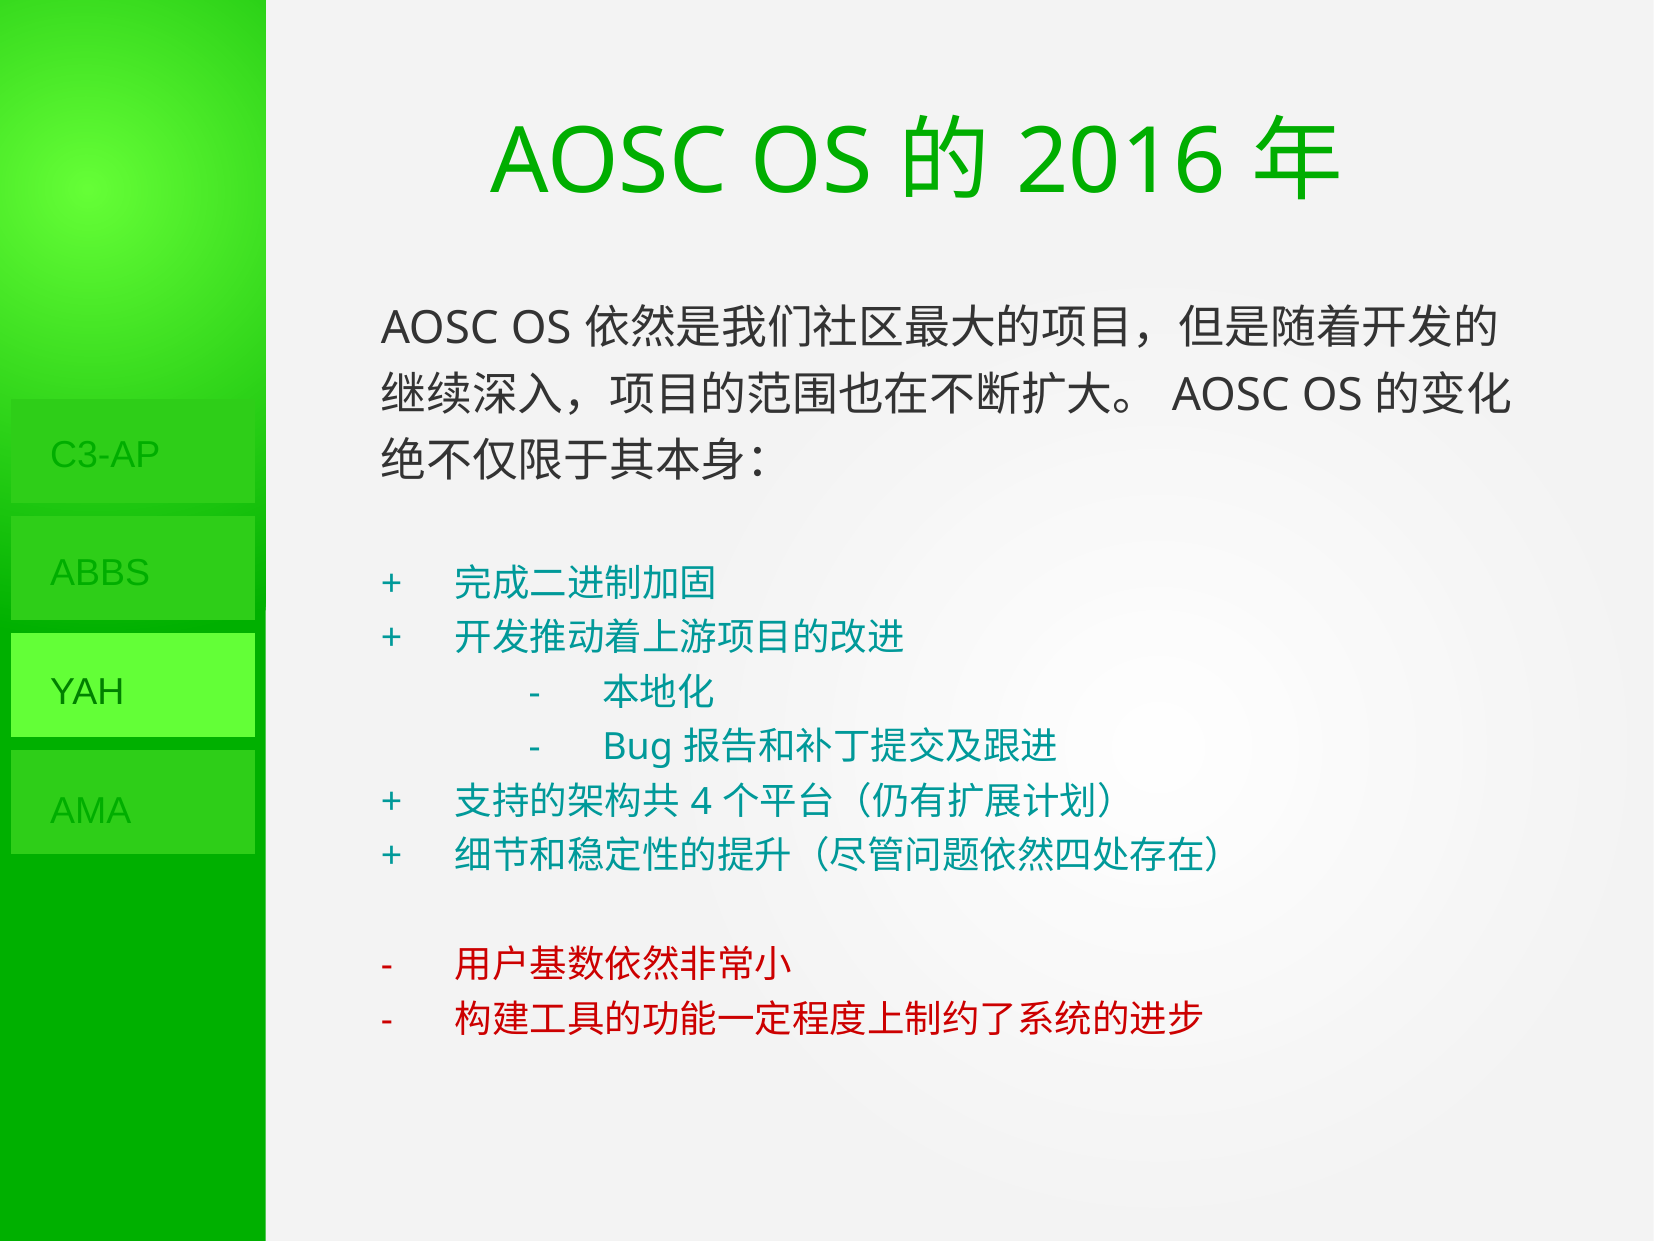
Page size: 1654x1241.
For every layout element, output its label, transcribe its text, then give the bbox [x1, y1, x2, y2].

text_box C3-AP [35, 420, 319, 488]
text_box YAH [35, 658, 265, 725]
text_box AMA [35, 776, 292, 844]
title AOSC OS的2016年 [463, 17, 1371, 283]
text_box AOSC OS依然是我们社区最大的项目，但是随着开发的继续深入，项目的范围也在不断扩大。AOSC OS的变化绝不仅限于其本身： + 完成二进制加固 + 开发推动着上游项目的改进 - 本地化 - Bug报告和补丁提交及跟进 + 支持的架构共4个平台（仍有扩展计划） + 细节和稳定性的提升（尽管问题依然四处存在） - 用户基数依然非常小 - 构建工具的功能一定程度上制约了系统的进步 [366, 283, 1536, 1071]
text_box ABBS [35, 539, 252, 607]
